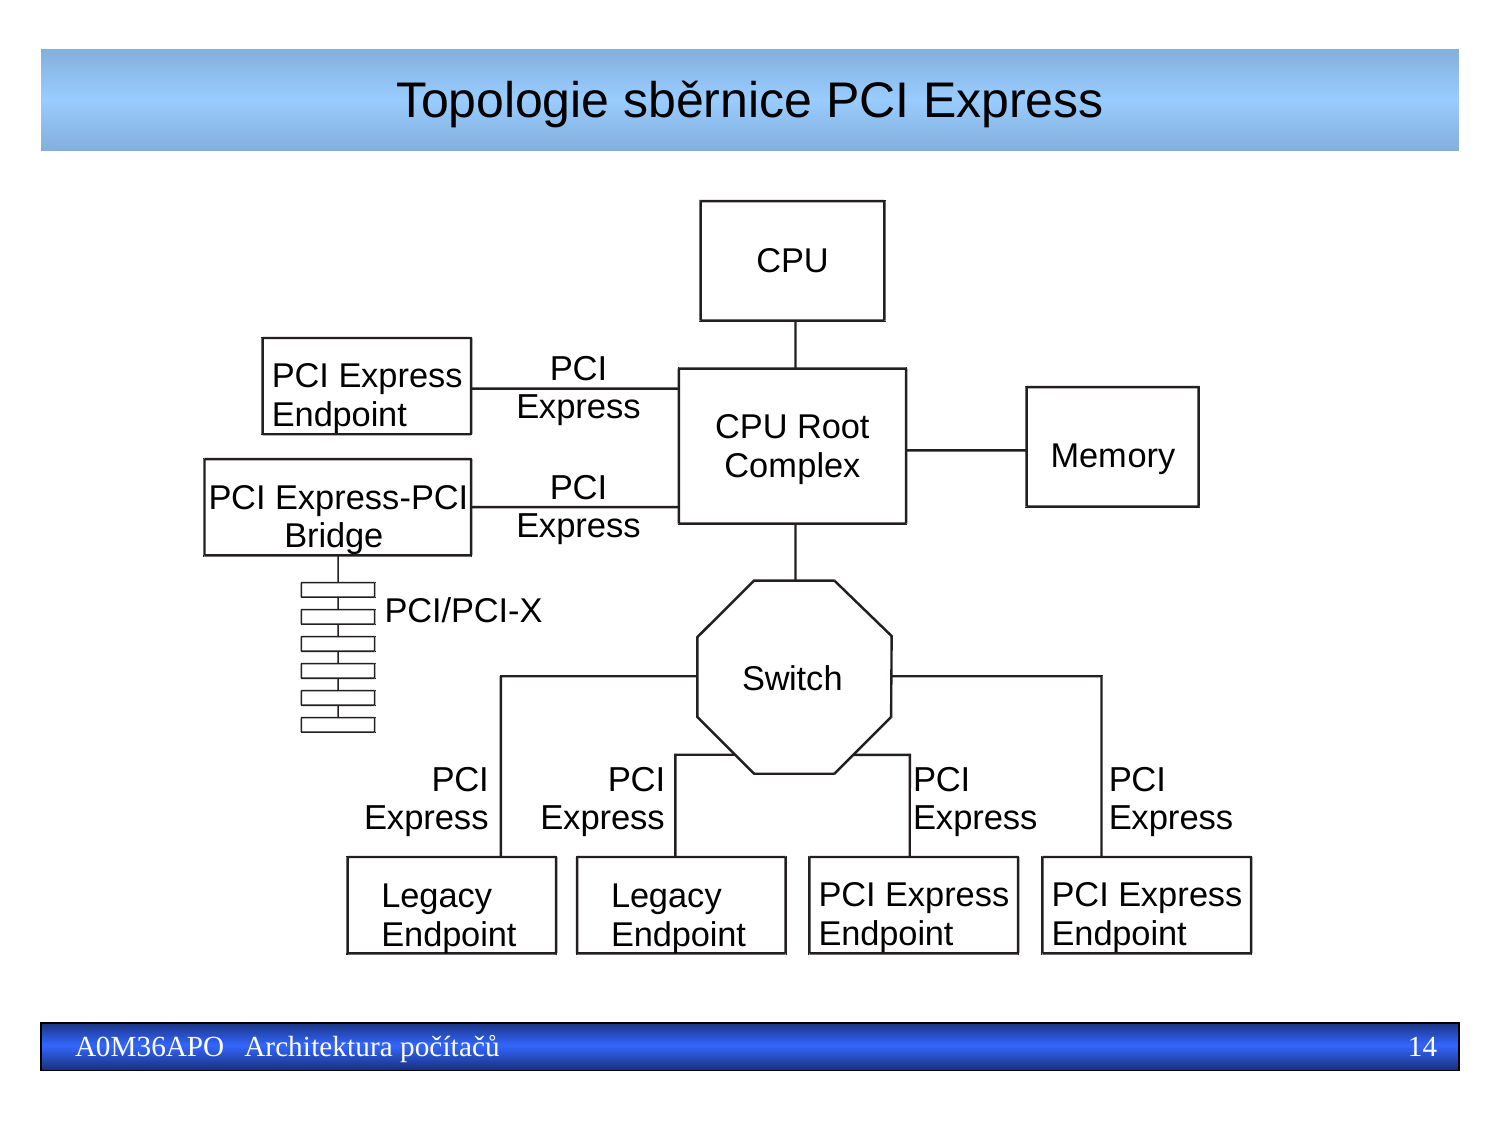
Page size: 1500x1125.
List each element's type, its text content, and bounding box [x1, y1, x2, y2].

chart [169, 199, 1319, 1000]
title Topologie sběrnice PCI Express [41, 49, 1459, 151]
